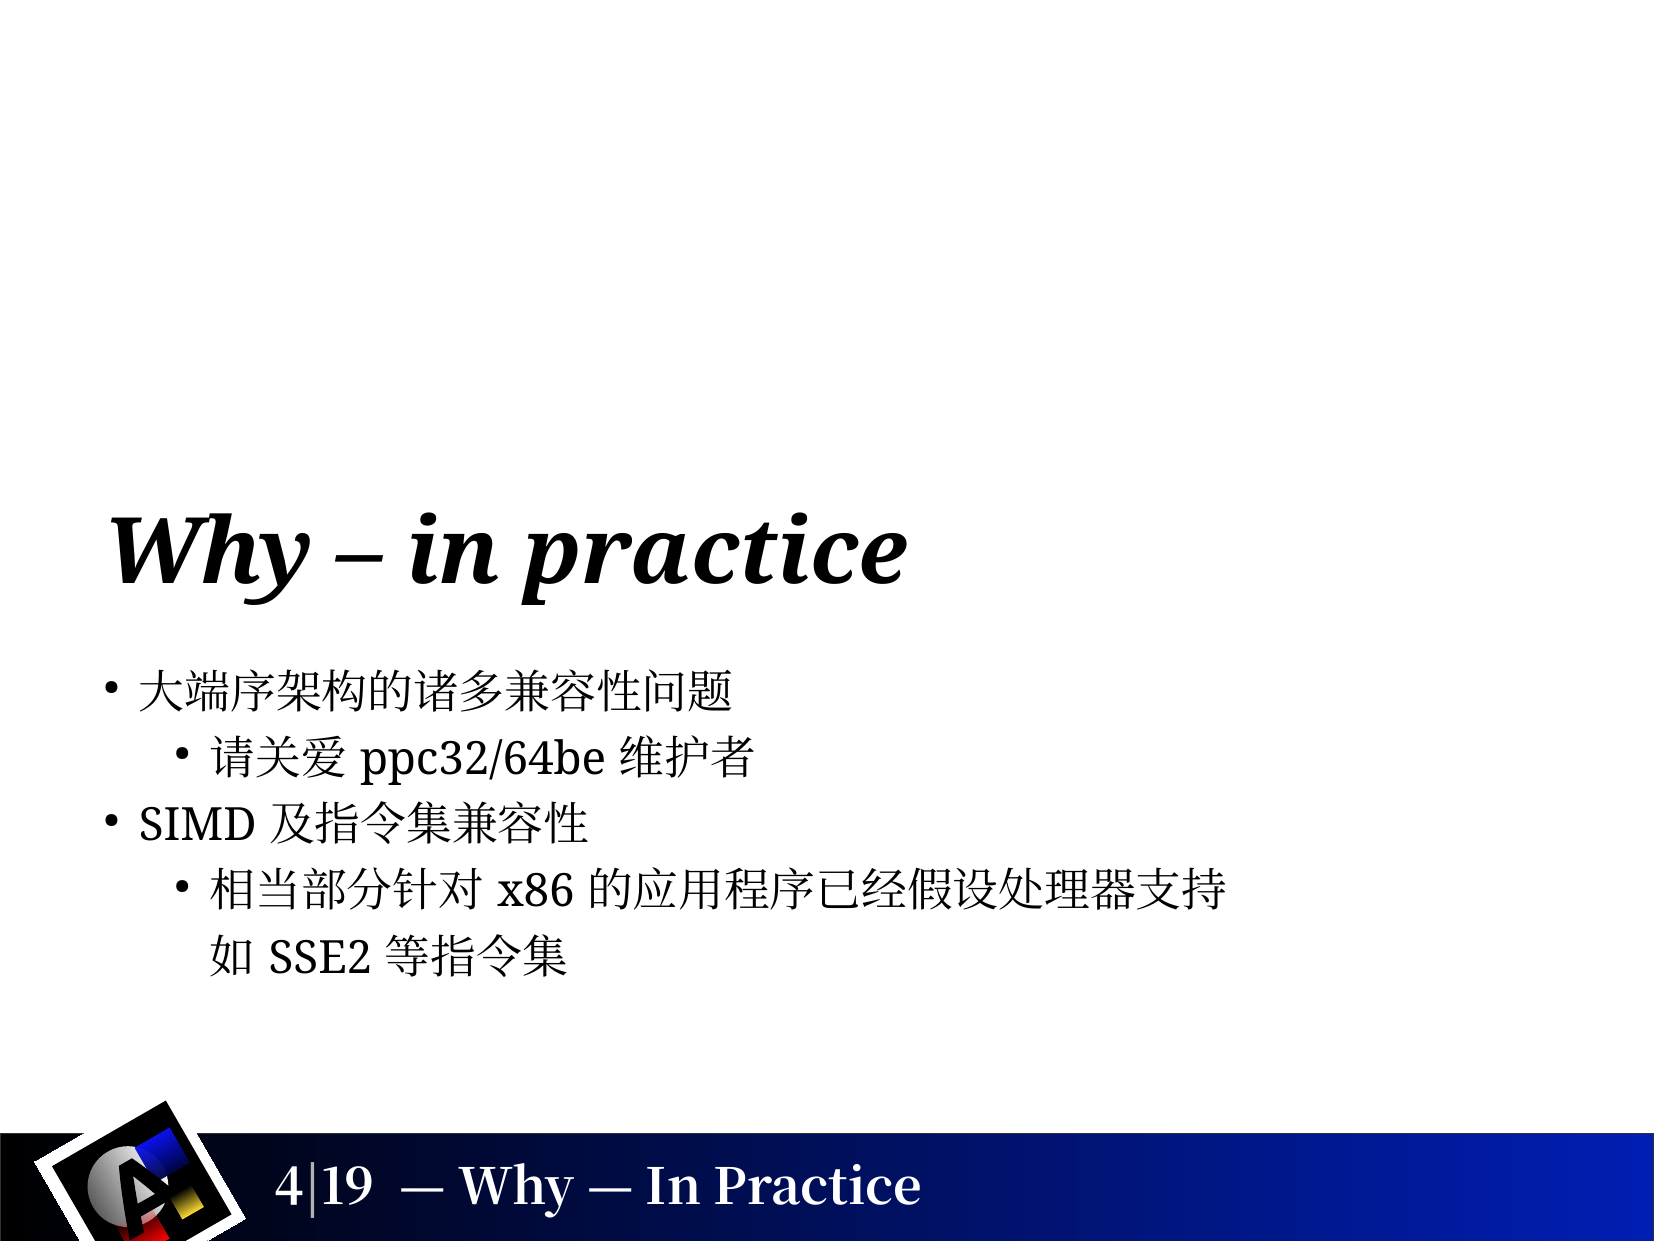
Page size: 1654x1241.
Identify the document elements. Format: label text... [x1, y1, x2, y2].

text_box [0, 1084, 1654, 1241]
text_box <编号>|19 — <slide-name> [259, 1139, 1571, 1241]
text_box Why – in practice 大端序架构的诸多兼容性问题 请关爱ppc32/64be维护者 SIMD及指令集兼容性 相当部分针对x86的应用程序已经假设处理器支持 如SSE2等指令集 [88, 478, 1243, 996]
picture [51, 1100, 232, 1241]
